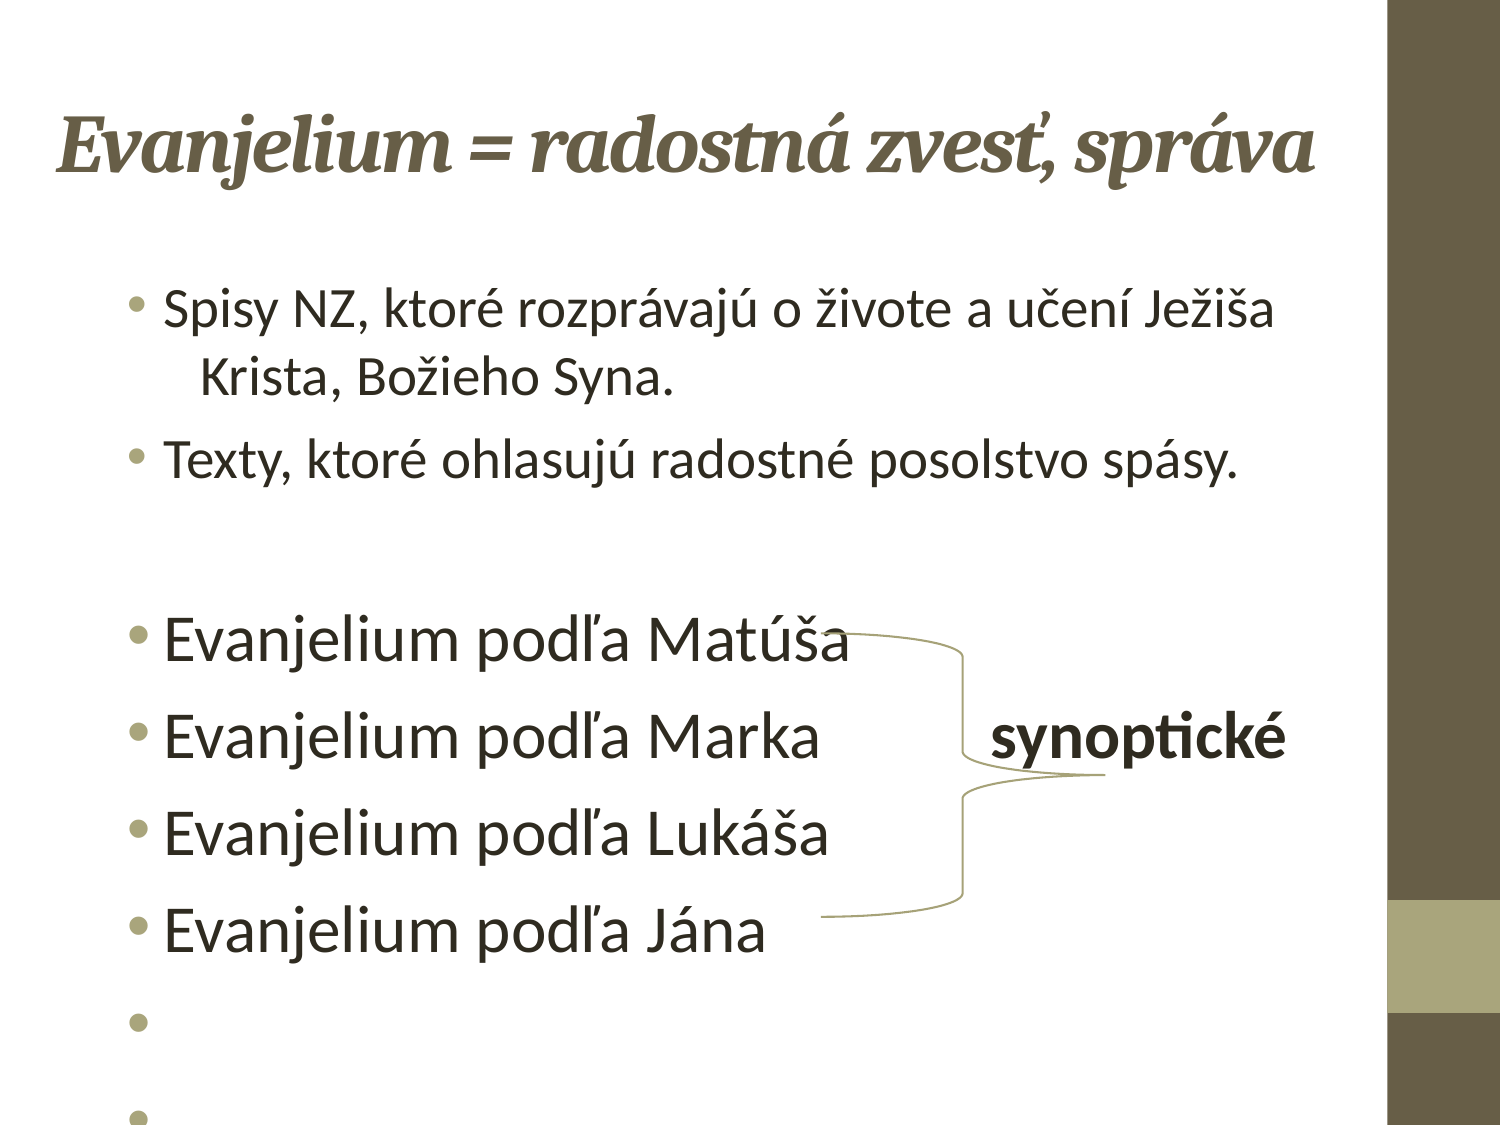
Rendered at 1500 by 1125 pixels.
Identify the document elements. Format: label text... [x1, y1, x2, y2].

list Spisy NZ, ktoré rozprávajú o živote a učení Ježiša Krista, Božieho Syna. Texty, ktoré ohlasujú radostné posolstvo spásy. Evanjelium podľa Matúša Evanjelium podľa Marka synoptické Evanjelium podľa Lukáša Evanjelium podľa Jána [75, 262, 1326, 1051]
title Evanjelium = radostná zvesť, správa [41, 45, 1377, 233]
